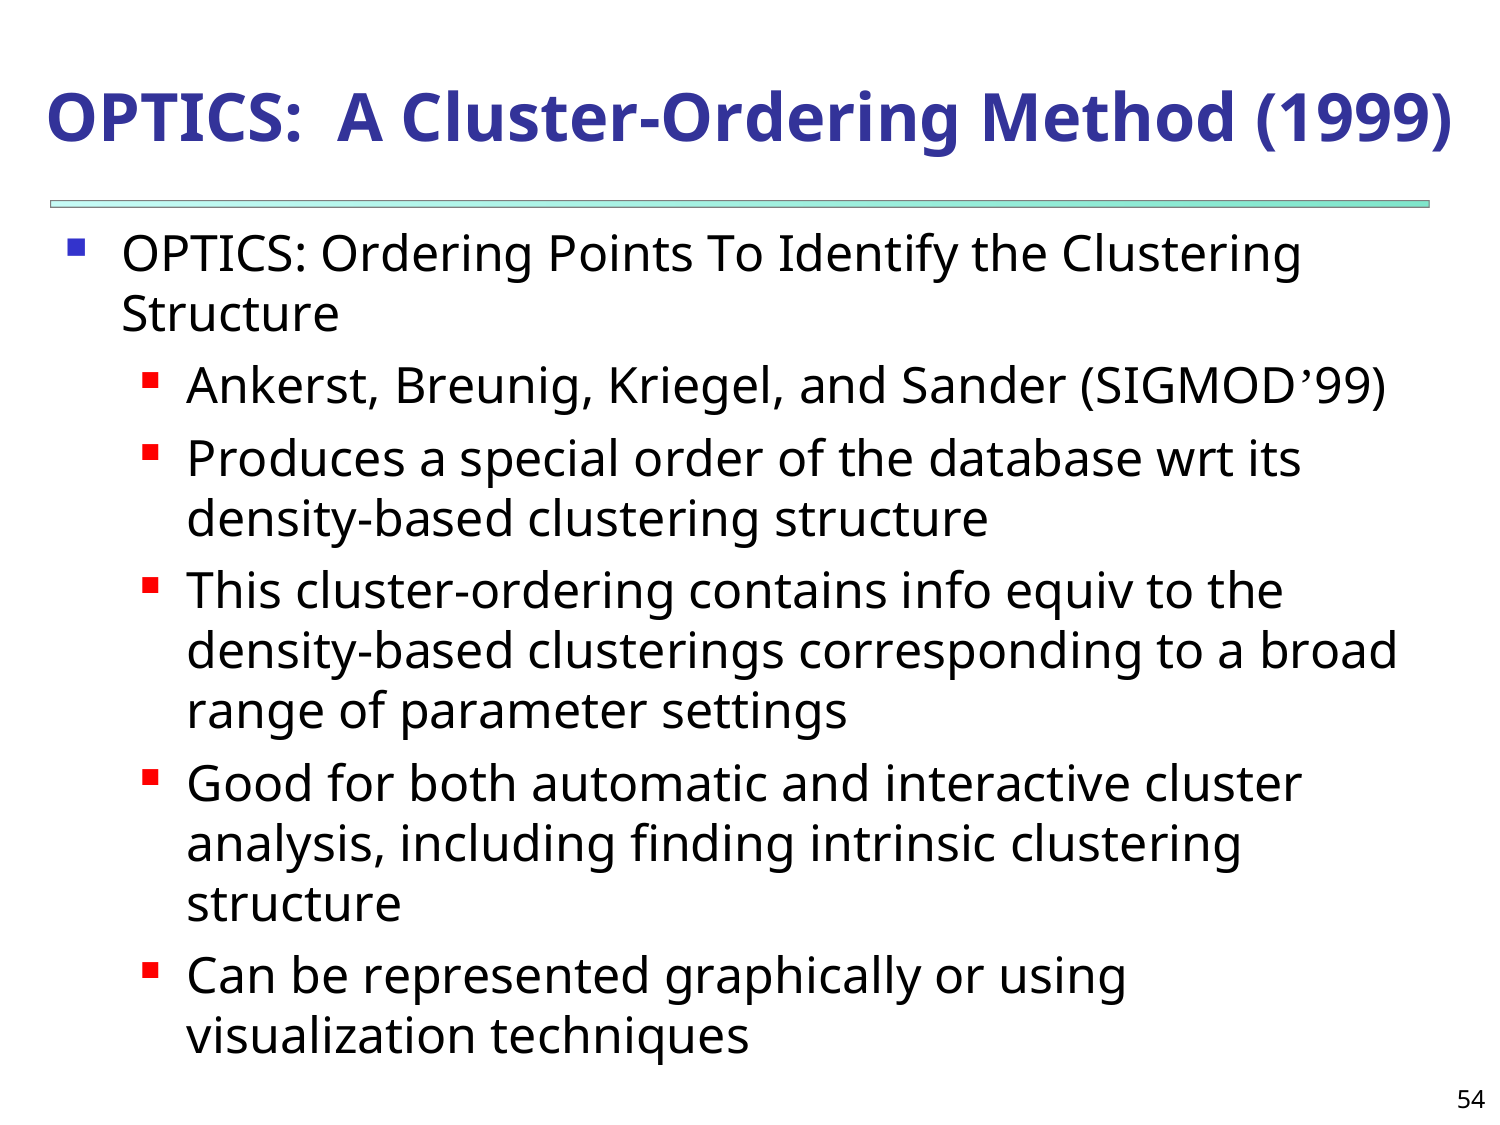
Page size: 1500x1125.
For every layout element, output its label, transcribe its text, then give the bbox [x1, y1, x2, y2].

text_box 18 [1187, 1062, 1500, 1125]
list OPTICS: Ordering Points To Identify the Clustering Structure Ankerst, Breunig, Kriegel, and Sander (SIGMOD’99) Produces a special order of the database wrt its density-based clustering structure This cluster-ordering contains info equiv to the density-based clusterings corresponding to a broad range of parameter settings Good for both automatic and interactive cluster analysis, including finding intrinsic clustering structure Can be represented graphically or using visualization techniques [49, 213, 1438, 1125]
title OPTICS: A Cluster-Ordering Method (1999) [0, 0, 1500, 162]
